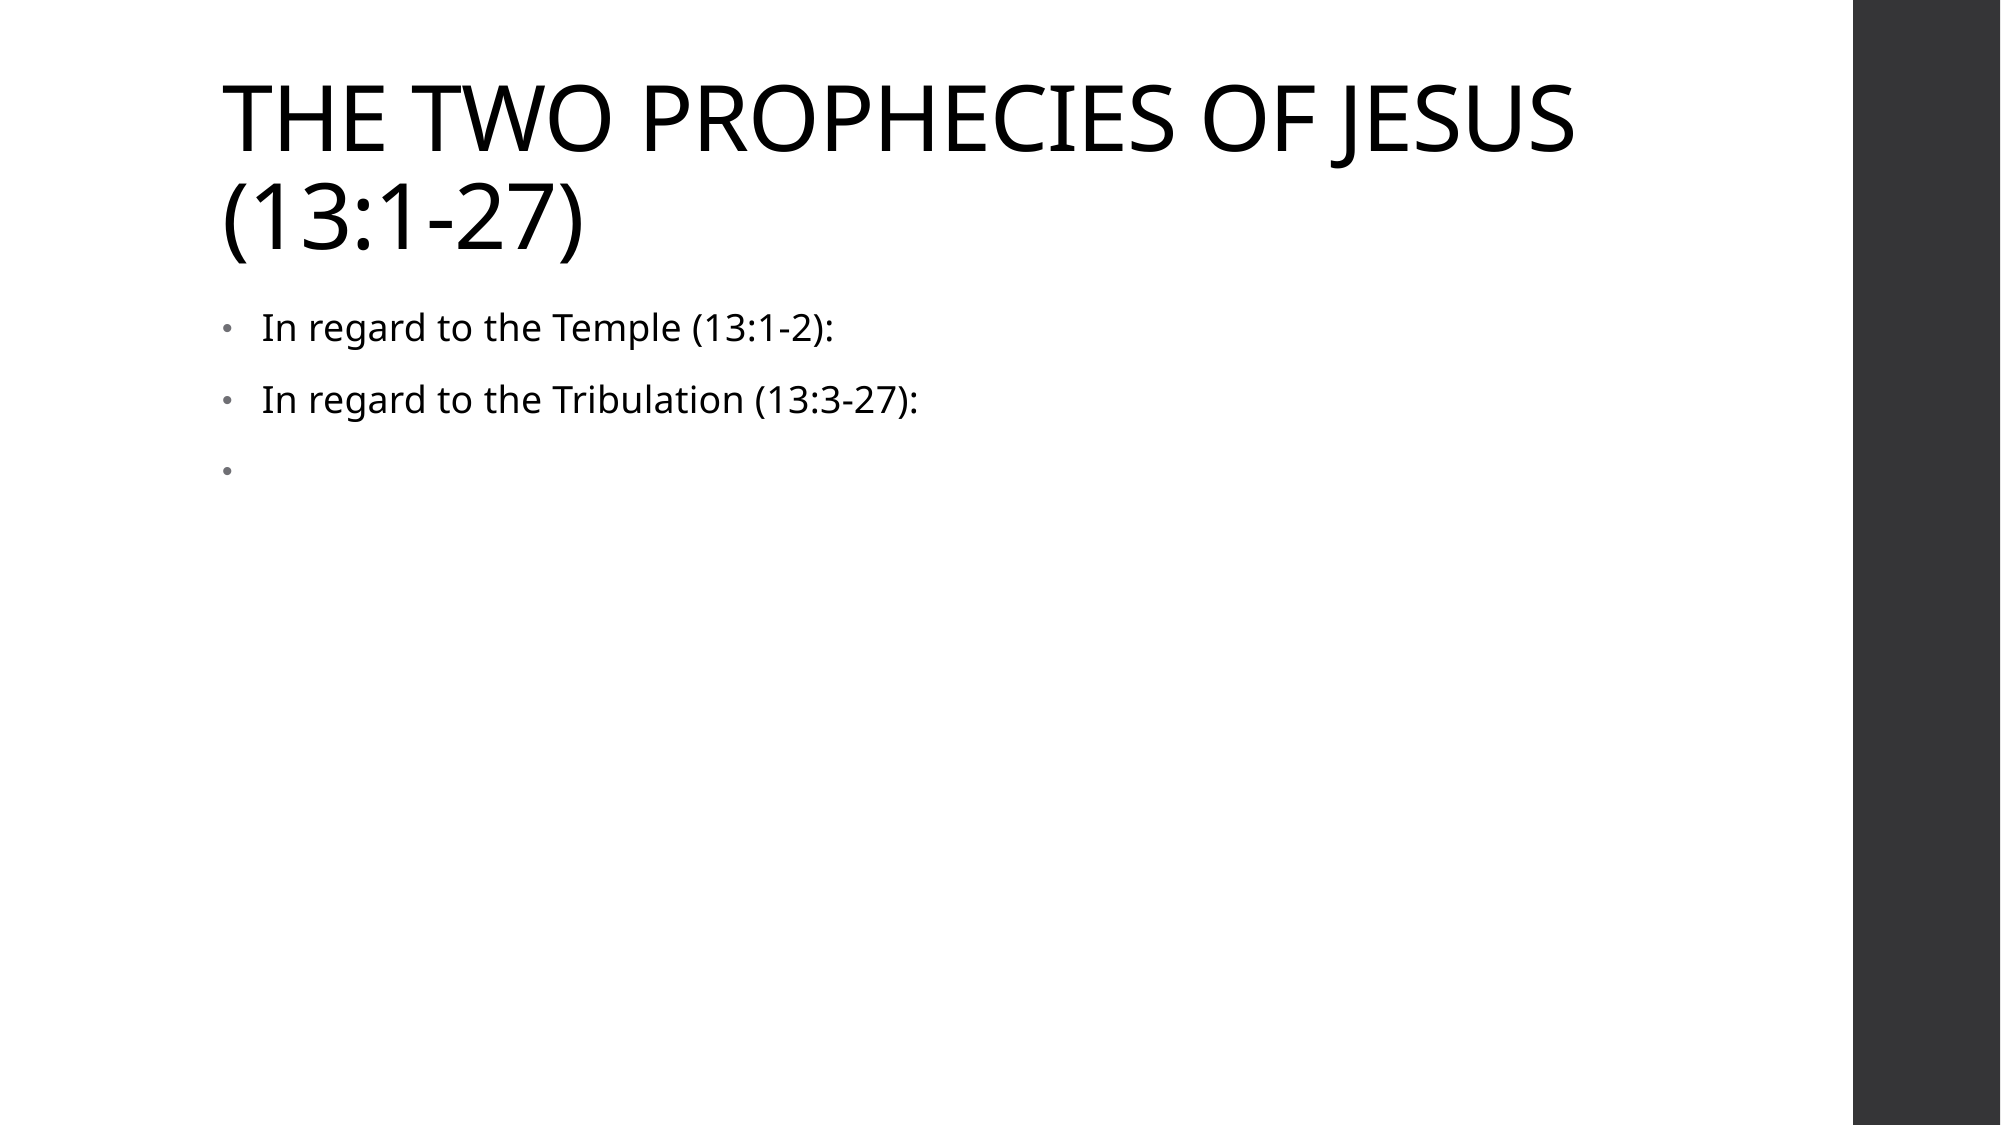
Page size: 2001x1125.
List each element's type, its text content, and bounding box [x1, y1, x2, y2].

title THE TWO PROPHECIES OF JESUS (13:1-27) [206, 60, 1797, 278]
list In regard to the Temple (13:1-2): In regard to the Tribulation (13:3-27): [206, 299, 1617, 1014]
